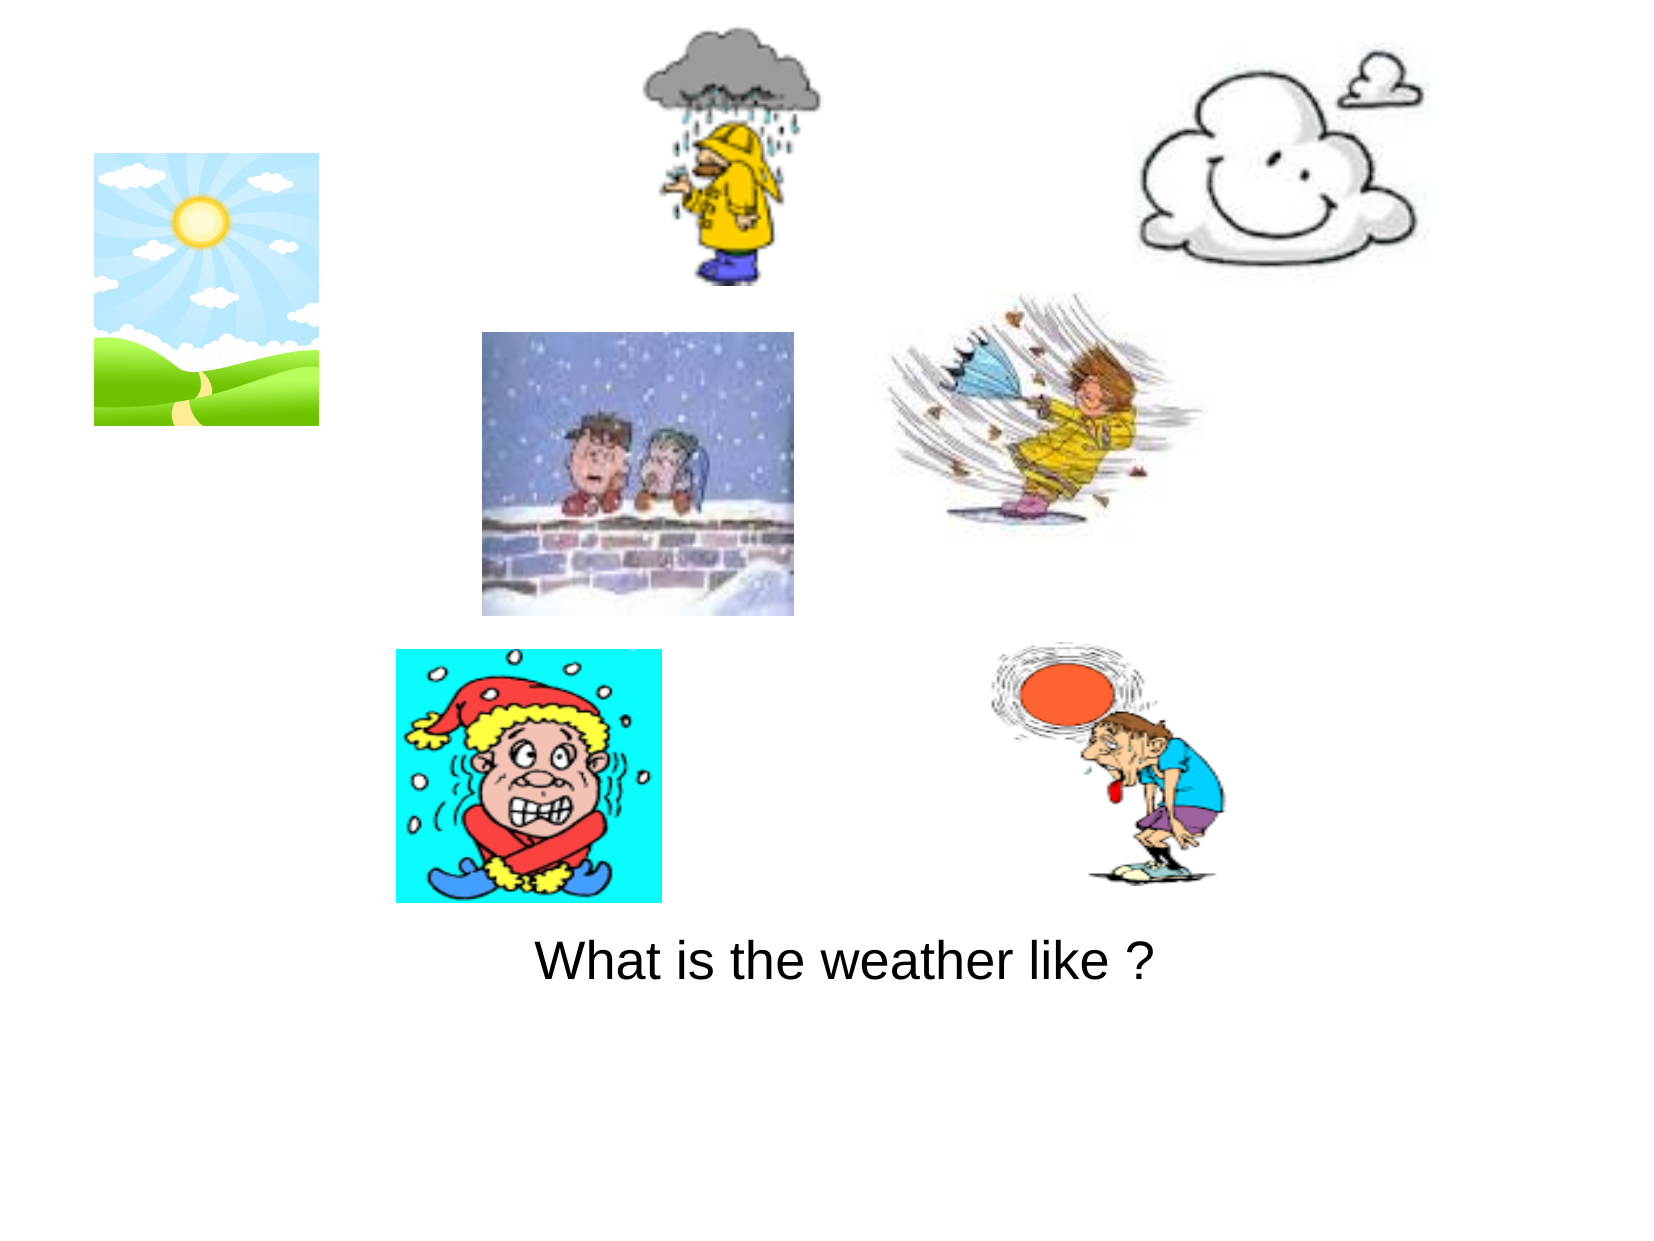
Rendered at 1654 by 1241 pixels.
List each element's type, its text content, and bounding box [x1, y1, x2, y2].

picture [94, 153, 319, 426]
text_box What is the weather like ? [519, 922, 1205, 1069]
picture [1133, 23, 1430, 284]
picture [602, 23, 863, 286]
picture [396, 649, 662, 903]
picture [990, 639, 1229, 886]
picture [482, 332, 794, 616]
picture [874, 292, 1217, 544]
